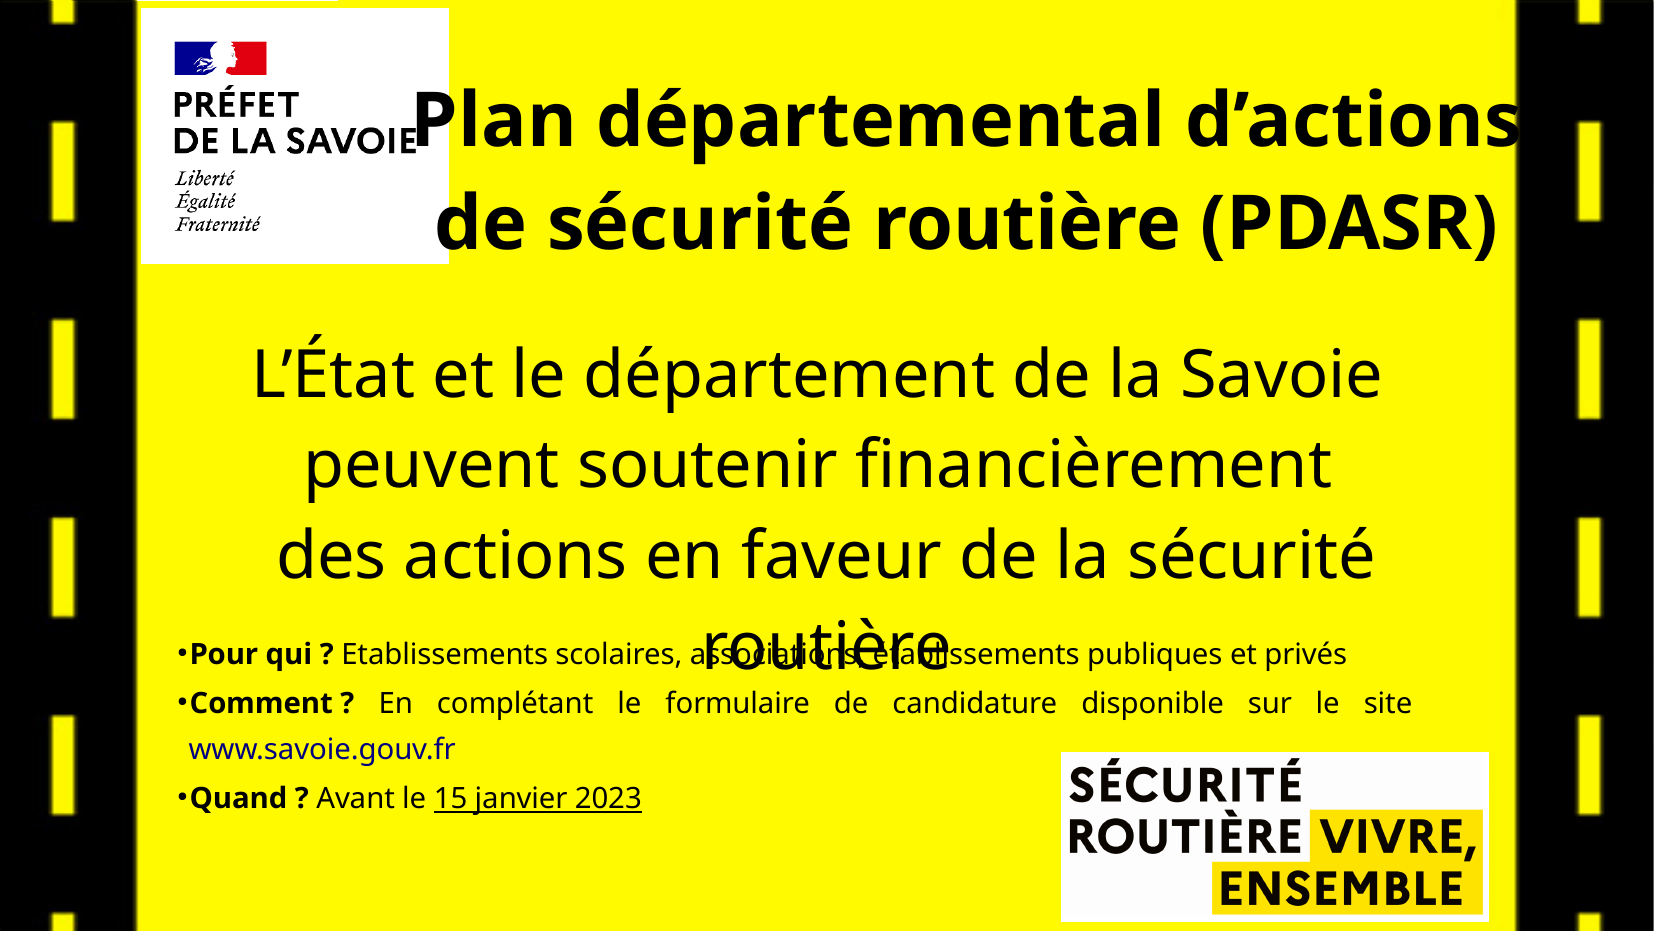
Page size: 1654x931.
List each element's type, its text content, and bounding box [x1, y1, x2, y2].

list Pour qui ? Etablissements scolaires, associations, établissements publiques et privés Comment ? En complétant le formulaire de candidature disponible sur le site www.savoie.gouv.fr Quand ? Avant le 15 janvier 2023 [177, 582, 1418, 851]
text_box L’État et le département de la Savoie peuvent soutenir financièrement des actions en faveur de la sécurité routière [177, 318, 1477, 641]
title Plan départemental d’actions de sécurité routière (PDASR) [188, 82, 1654, 255]
picture [0, 0, 1654, 931]
